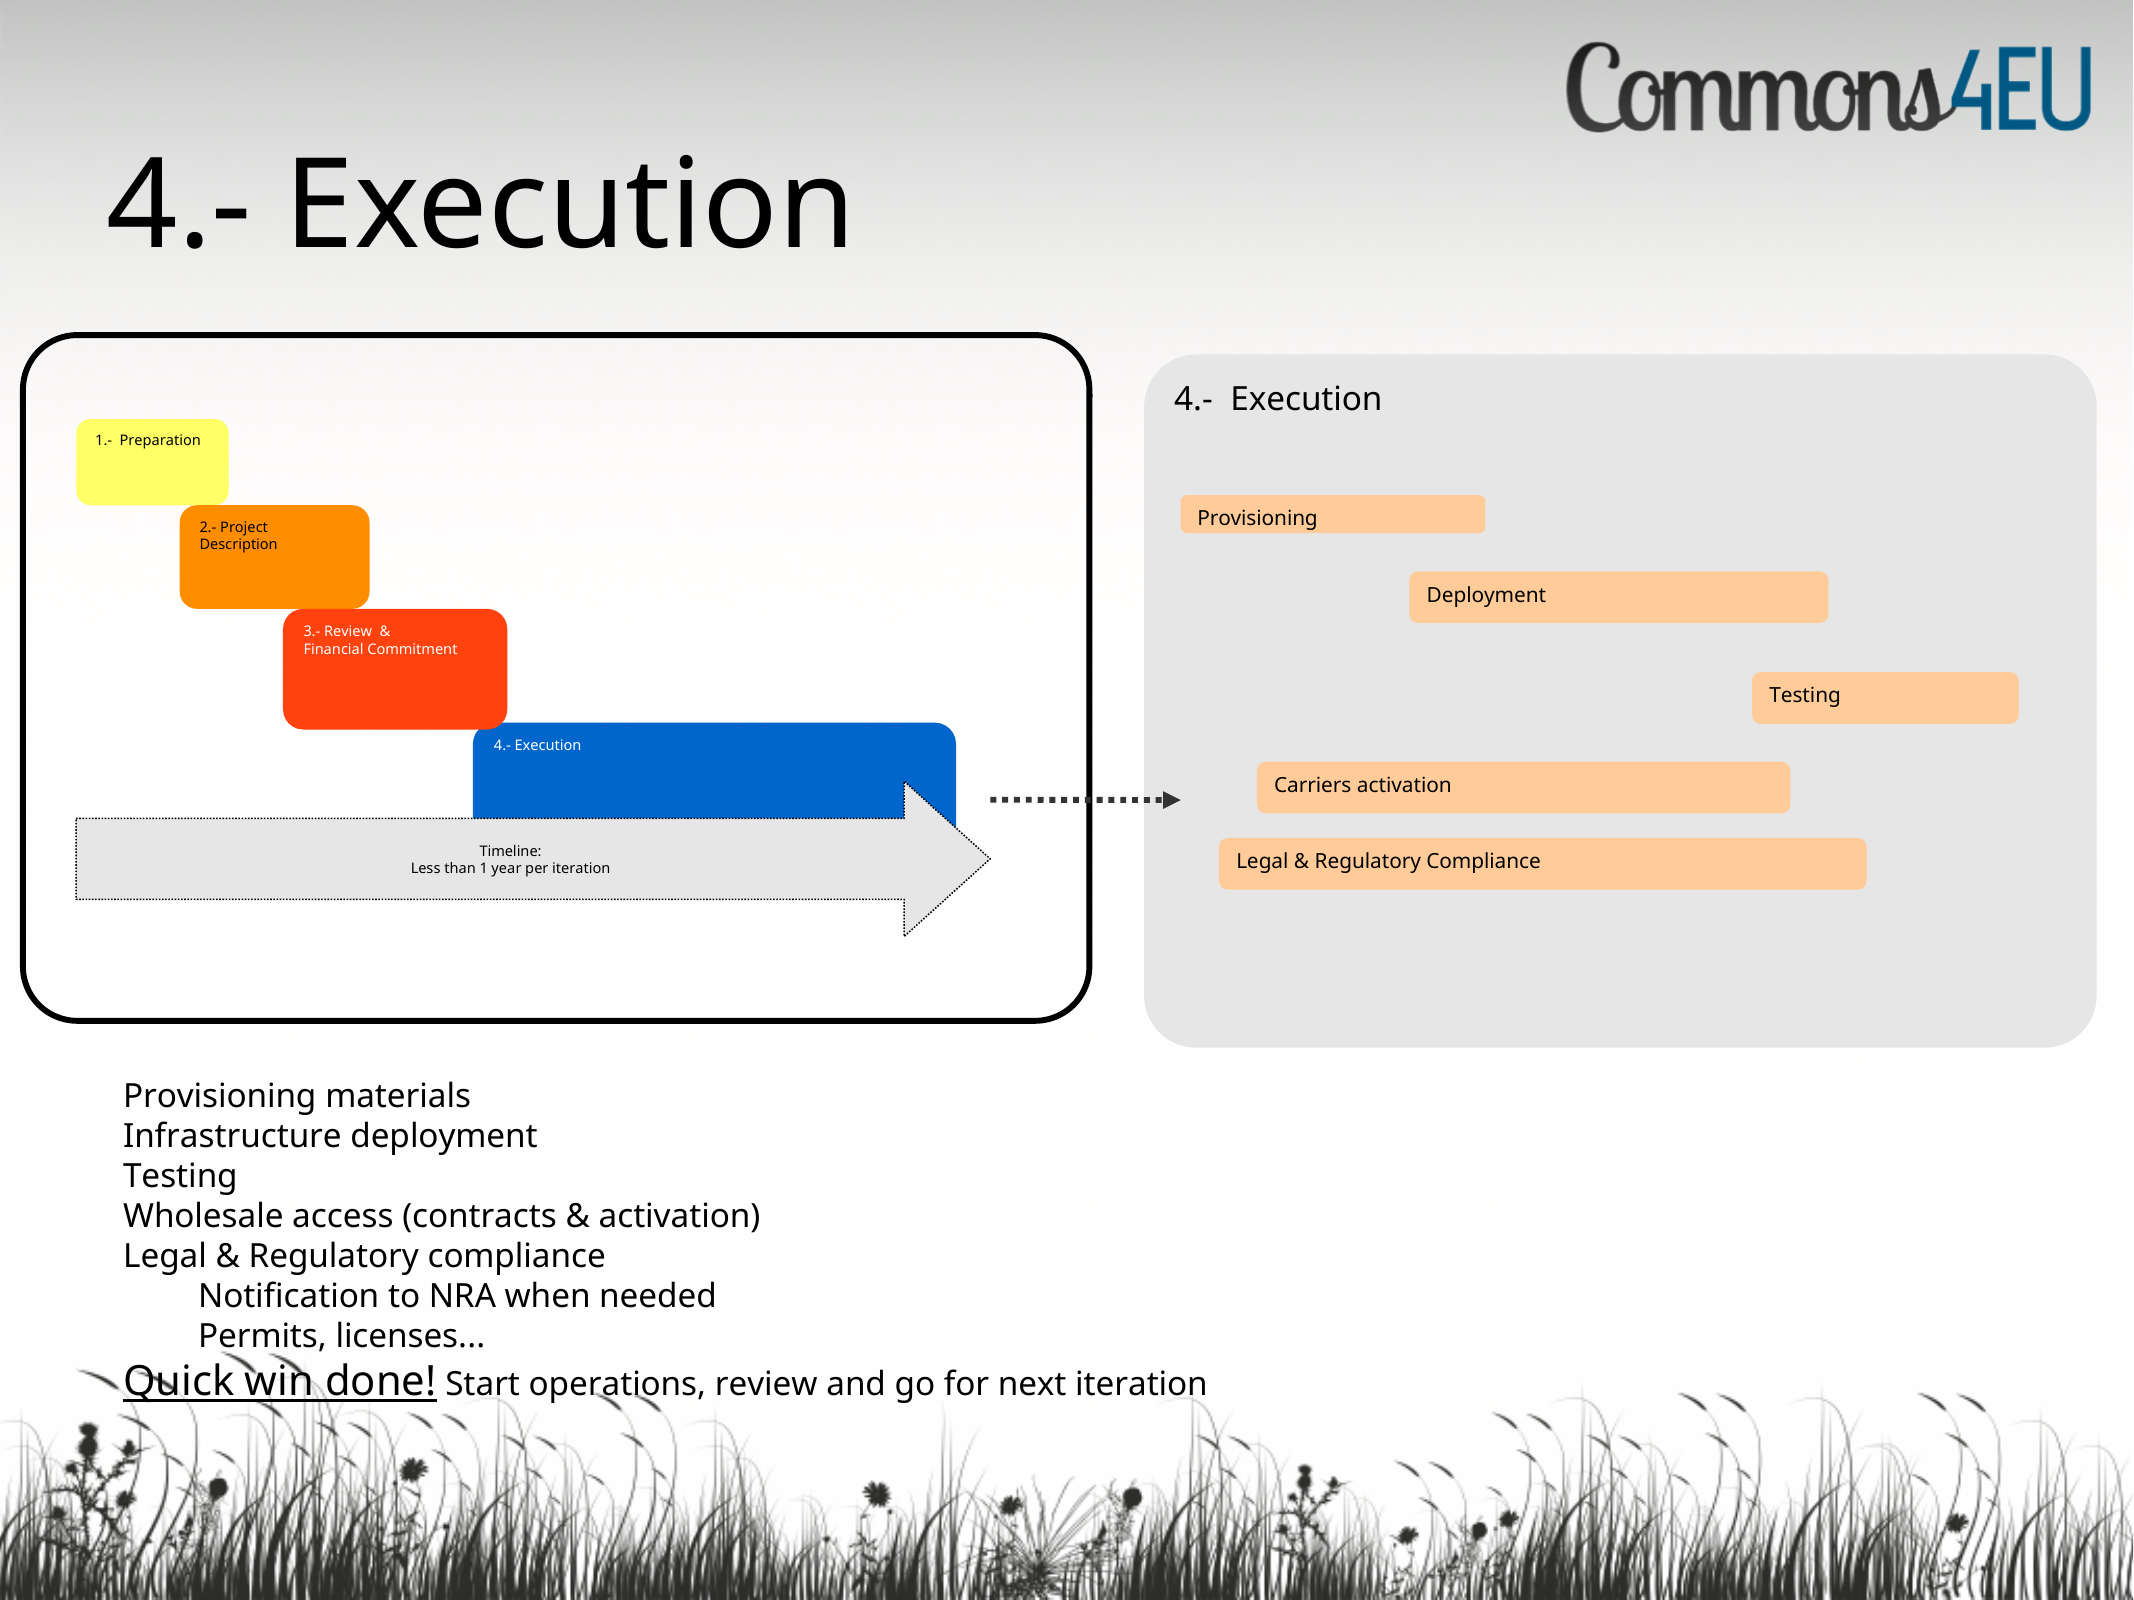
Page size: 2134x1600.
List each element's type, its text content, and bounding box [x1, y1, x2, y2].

text_box Timeline: Less than 1 year per iteration [76, 781, 991, 937]
text_box Provisioning materials Infrastructure deployment Testing Wholesale access (contracts & activation) Legal & Regulatory compliance Notification to NRA when needed Permits, licenses... Quick win done! Start operations, review and go for next iteration [114, 1066, 2035, 1448]
text_box 2.- Project Description [179, 505, 370, 609]
text_box 4.- Execution [472, 722, 957, 828]
text_box 3.- Review & Financial Commitment [282, 608, 508, 730]
text_box Testing [1752, 672, 2019, 724]
text_box 1.- Preparation [76, 418, 229, 506]
picture [0, 0, 2134, 1600]
text_box Carriers activation [1256, 761, 1791, 814]
title 4.- Execution [106, 63, 2027, 332]
text_box 4.- Execution [1144, 354, 2097, 1048]
text_box Provisioning [1180, 495, 1486, 534]
text_box Legal & Regulatory Compliance [1218, 837, 1867, 890]
text_box Deployment [1409, 571, 1829, 623]
